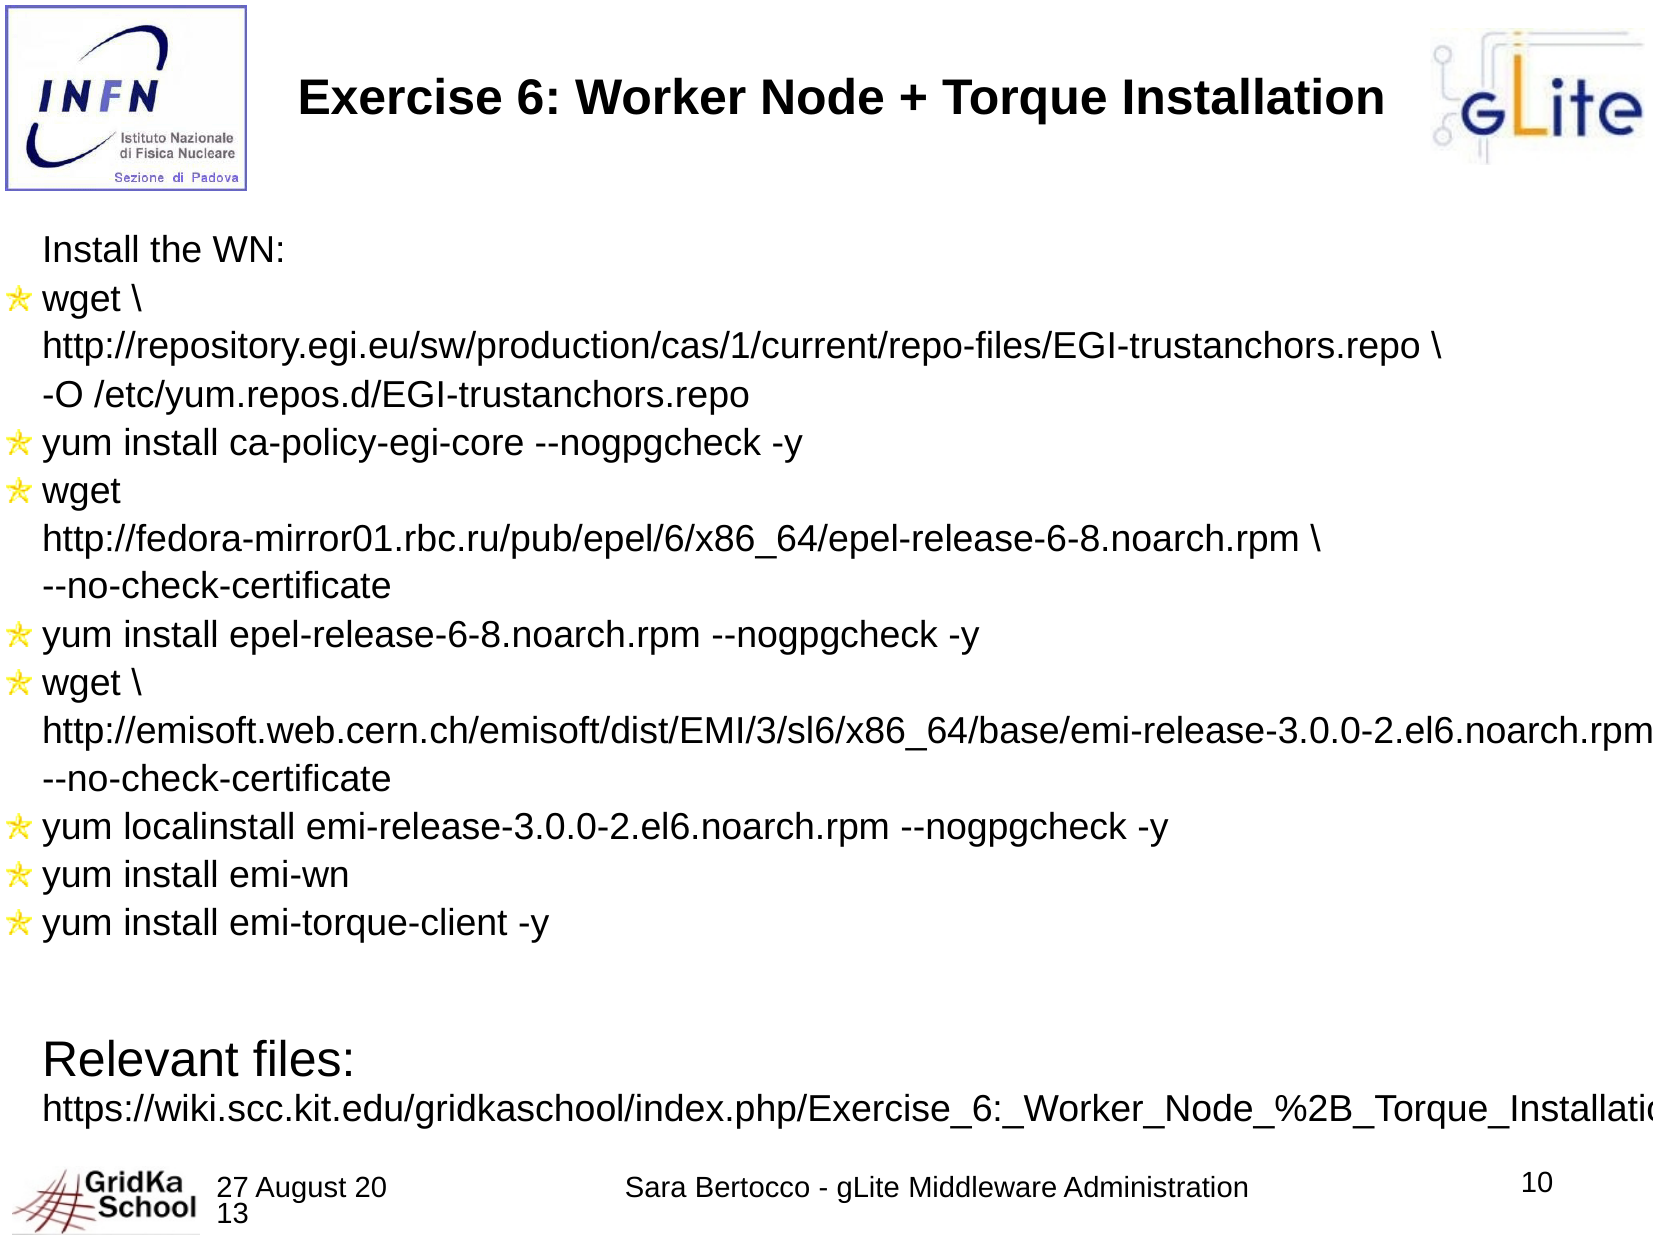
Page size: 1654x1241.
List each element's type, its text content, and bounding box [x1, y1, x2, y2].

text_box Install the WN: wget \ http://repository.egi.eu/sw/production/cas/1/current/repo-files/EGI-trustanchors.repo \ -O /etc/yum.repos.d/EGI-trustanchors.repo yum install ca-policy-egi-core --nogpgcheck -y wget http://fedora-mirror01.rbc.ru/pub/epel/6/x86_64/epel-release-6-8.noarch.rpm \ --no-check-certificate yum install epel-release-6-8.noarch.rpm --nogpgcheck -y wget \ http://emisoft.web.cern.ch/emisoft/dist/EMI/3/sl6/x86_64/base/emi-release-3.0.0-2.el6.noarch.rpm --no-check-certificate yum localinstall emi-release-3.0.0-2.el6.noarch.rpm --nogpgcheck -y yum install emi-wn yum install emi-torque-client -y Relevant files: https://wiki.scc.kit.edu/gridkaschool/index.php/Exercise_6:_Worker_Node_%2B_Torque_Installation [0, 221, 1653, 1137]
picture [1430, 28, 1645, 165]
title Exercise 6: Worker Node + Torque Installation [21, 0, 1645, 194]
picture [12, 1166, 200, 1235]
picture [5, 5, 247, 191]
